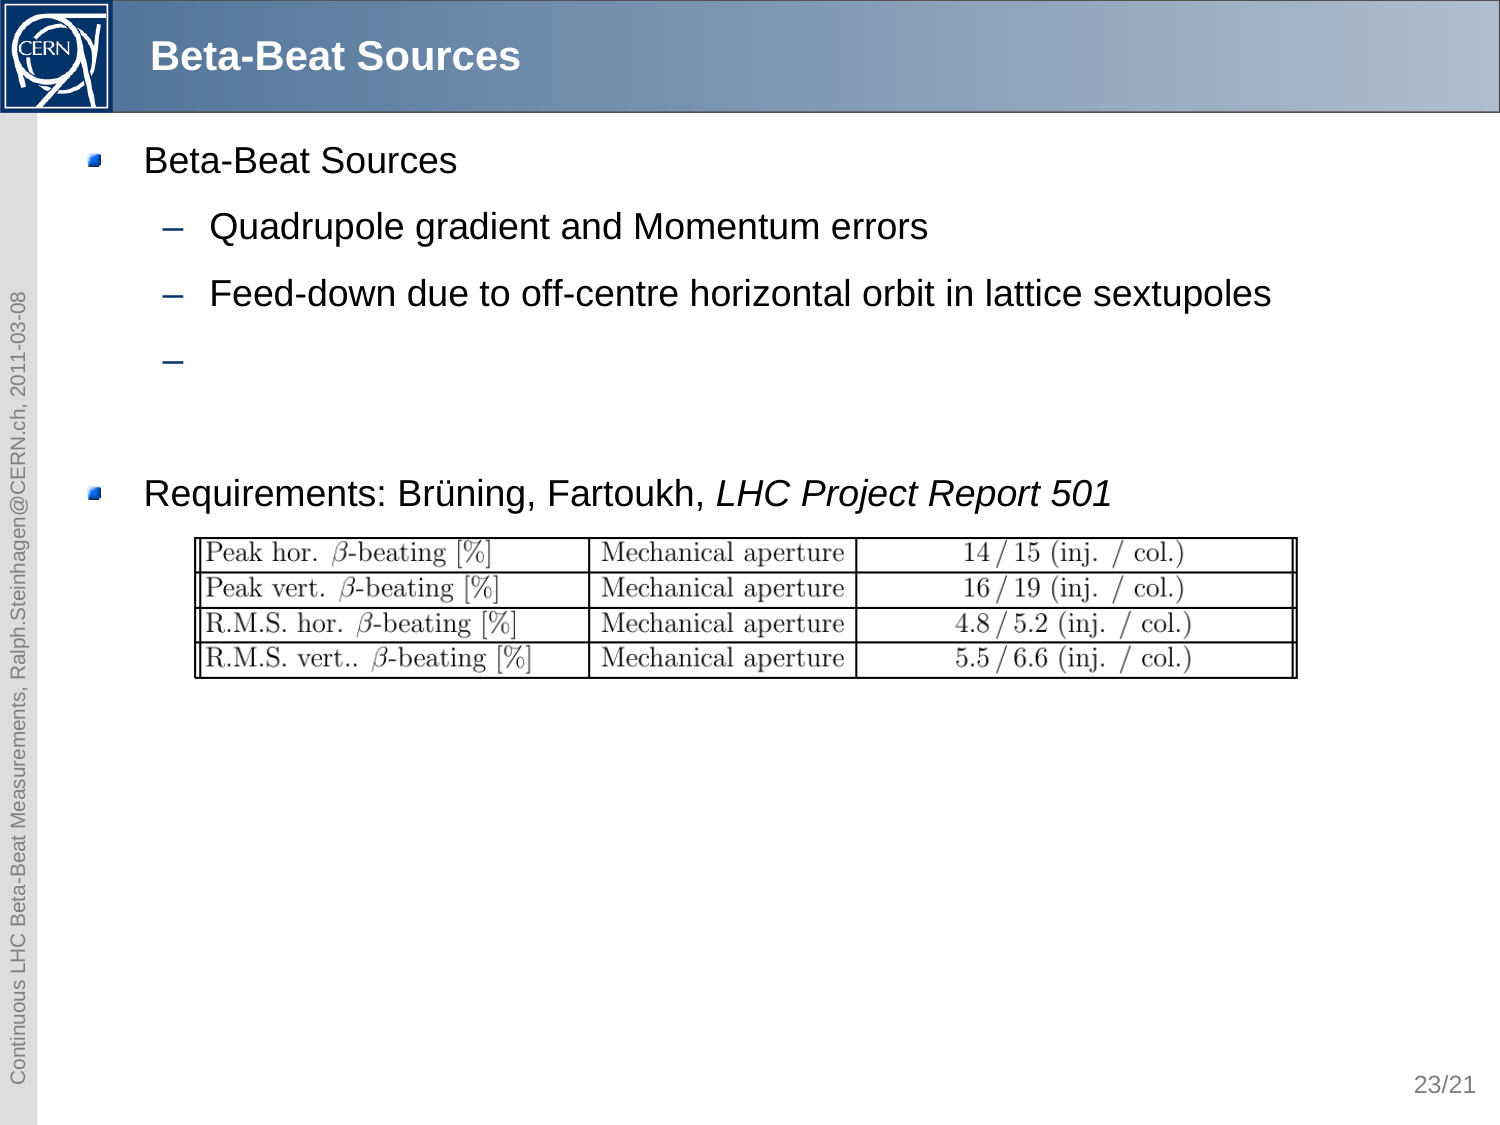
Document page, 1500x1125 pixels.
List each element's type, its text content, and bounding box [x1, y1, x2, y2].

title Beta-Beat Sources [150, 7, 1201, 106]
picture [0, 0, 113, 113]
picture [191, 537, 1304, 680]
list Beta-Beat Sources Quadrupole gradient and Momentum errors Feed-down due to off-centre horizontal orbit in lattice sextupoles Requirements: Brüning, Fartoukh, LHC Project Report 501 [87, 137, 1438, 1016]
